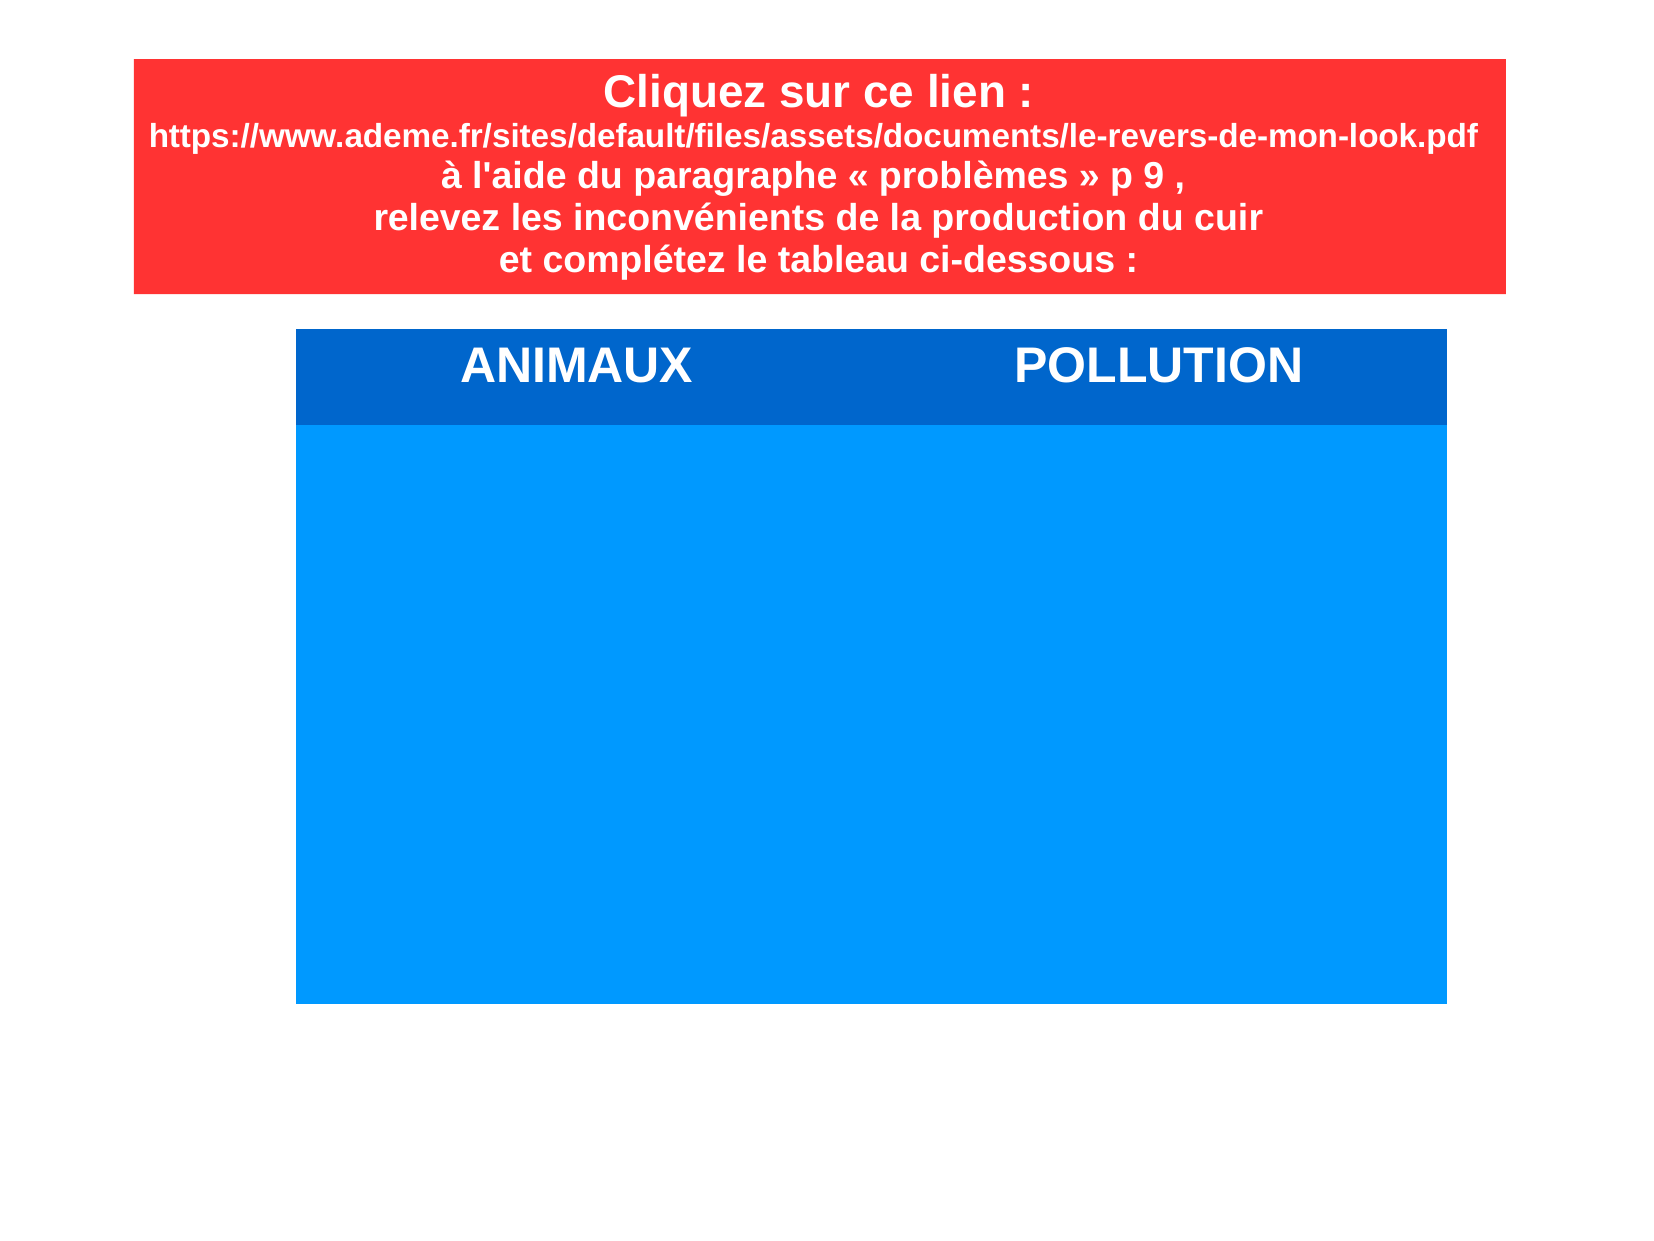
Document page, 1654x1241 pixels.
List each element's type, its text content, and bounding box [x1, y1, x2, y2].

table_cell [871, 425, 1447, 1004]
table_header POLLUTION [871, 329, 1447, 425]
text_box Cliquez sur ce lien : https://www.ademe.fr/sites/default/files/assets/documents/le-revers-de-mon-look.pdf à l'aide du paragraphe « problèmes » p 9 , relevez les inconvénients de la production du cuir et complétez le tableau ci-dessous : [133, 59, 1506, 295]
table_cell [296, 425, 871, 1004]
table_header ANIMAUX [296, 329, 871, 425]
